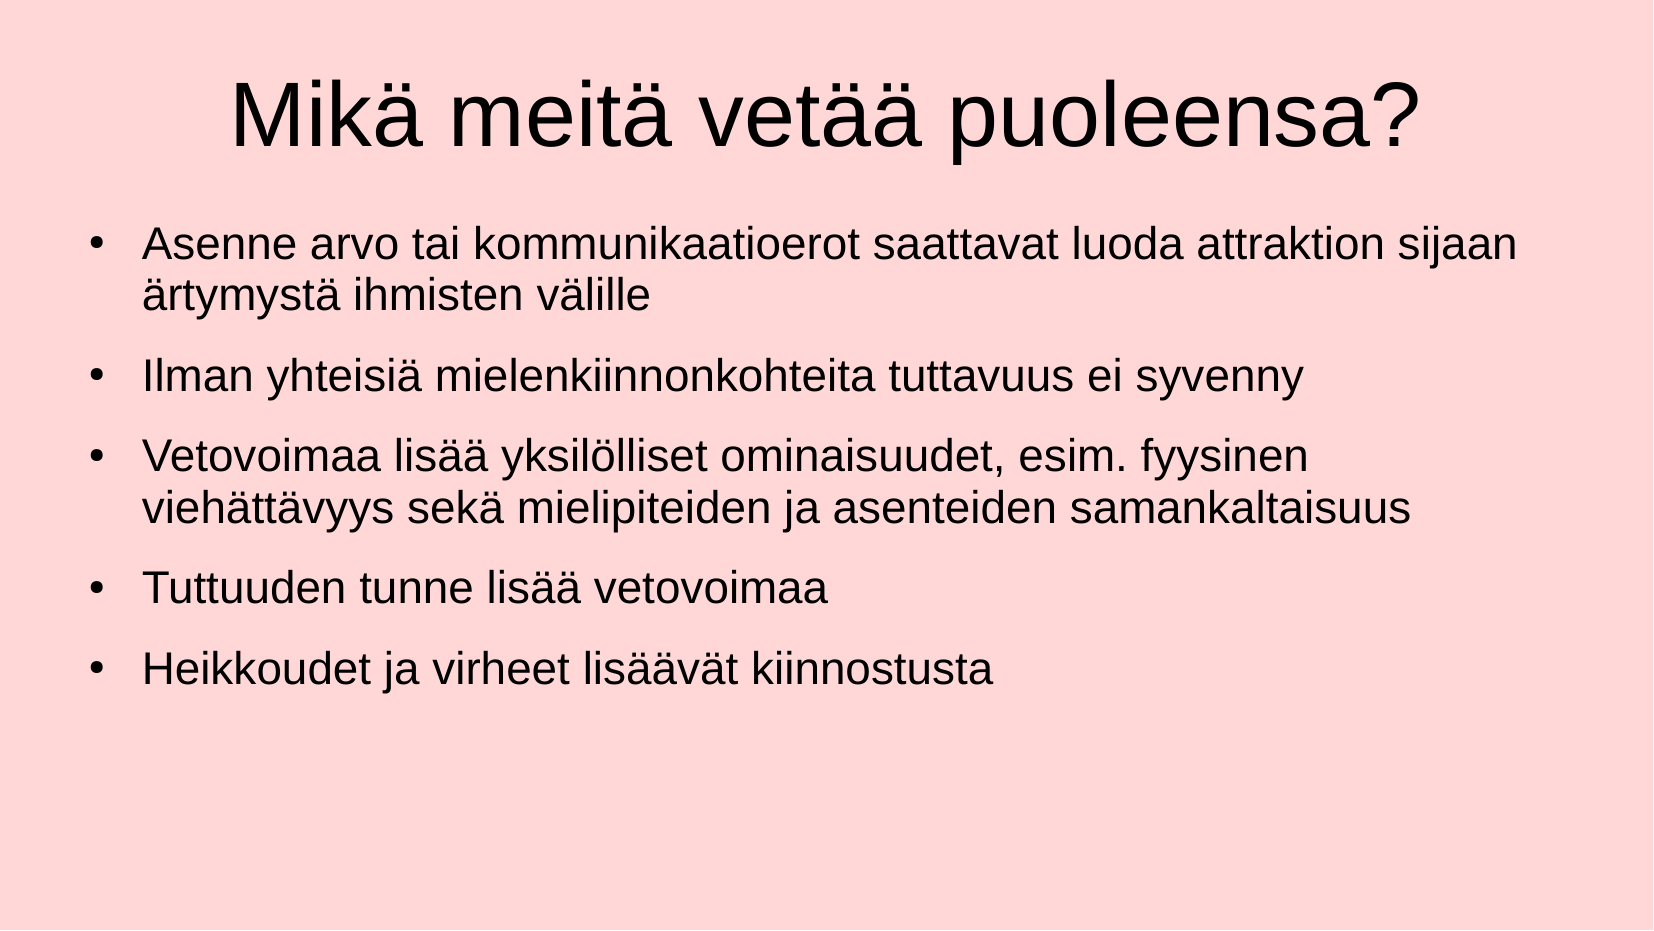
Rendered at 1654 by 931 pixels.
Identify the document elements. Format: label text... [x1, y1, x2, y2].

list Asenne arvo tai kommunikaatioerot saattavat luoda attraktion sijaan ärtymystä ihmisten välille Ilman yhteisiä mielenkiinnonkohteita tuttavuus ei syvenny Vetovoimaa lisää yksilölliset ominaisuudet, esim. fyysinen viehättävyys sekä mielipiteiden ja asenteiden samankaltaisuus Tuttuuden tunne lisää vetovoimaa Heikkoudet ja virheet lisäävät kiinnostusta [70, 217, 1560, 758]
title Mikä meitä vetää puoleensa? [82, 37, 1571, 193]
